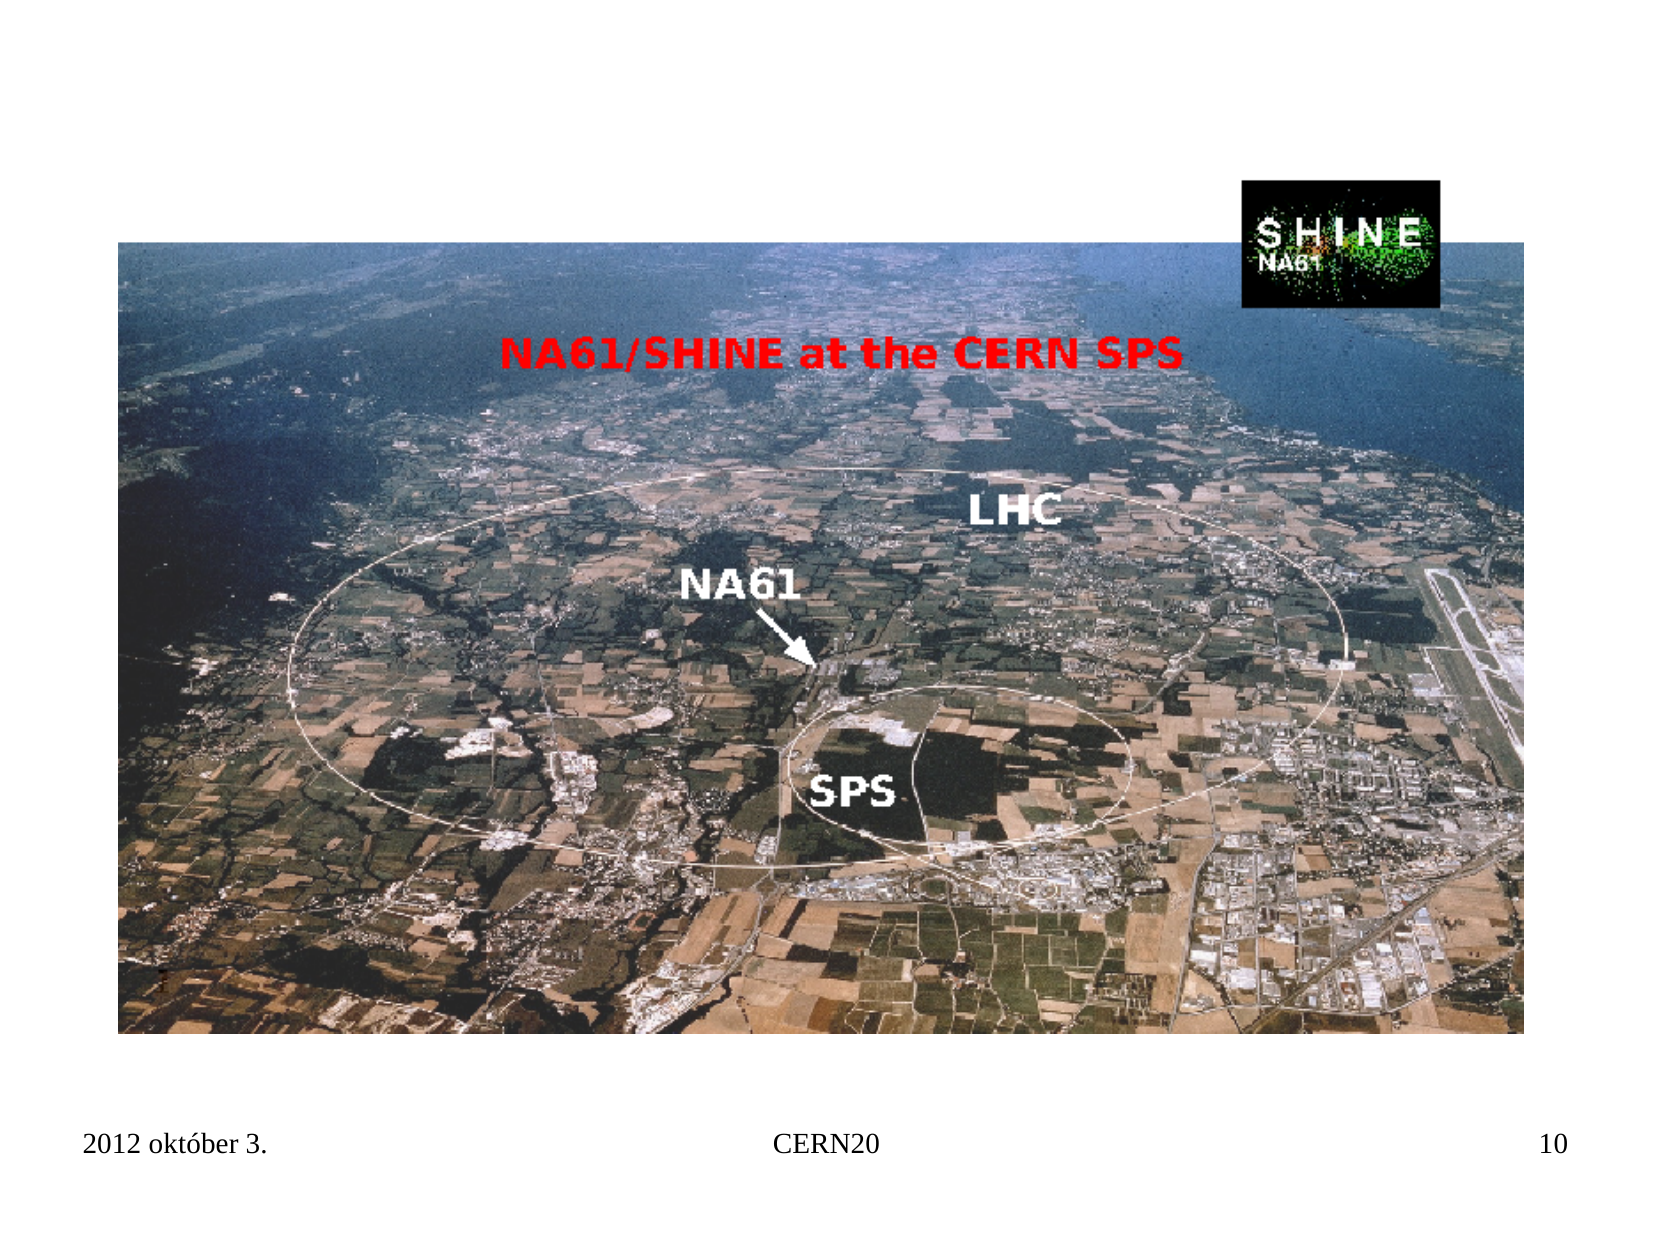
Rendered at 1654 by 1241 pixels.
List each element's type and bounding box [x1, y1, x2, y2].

picture [118, 147, 1524, 1034]
